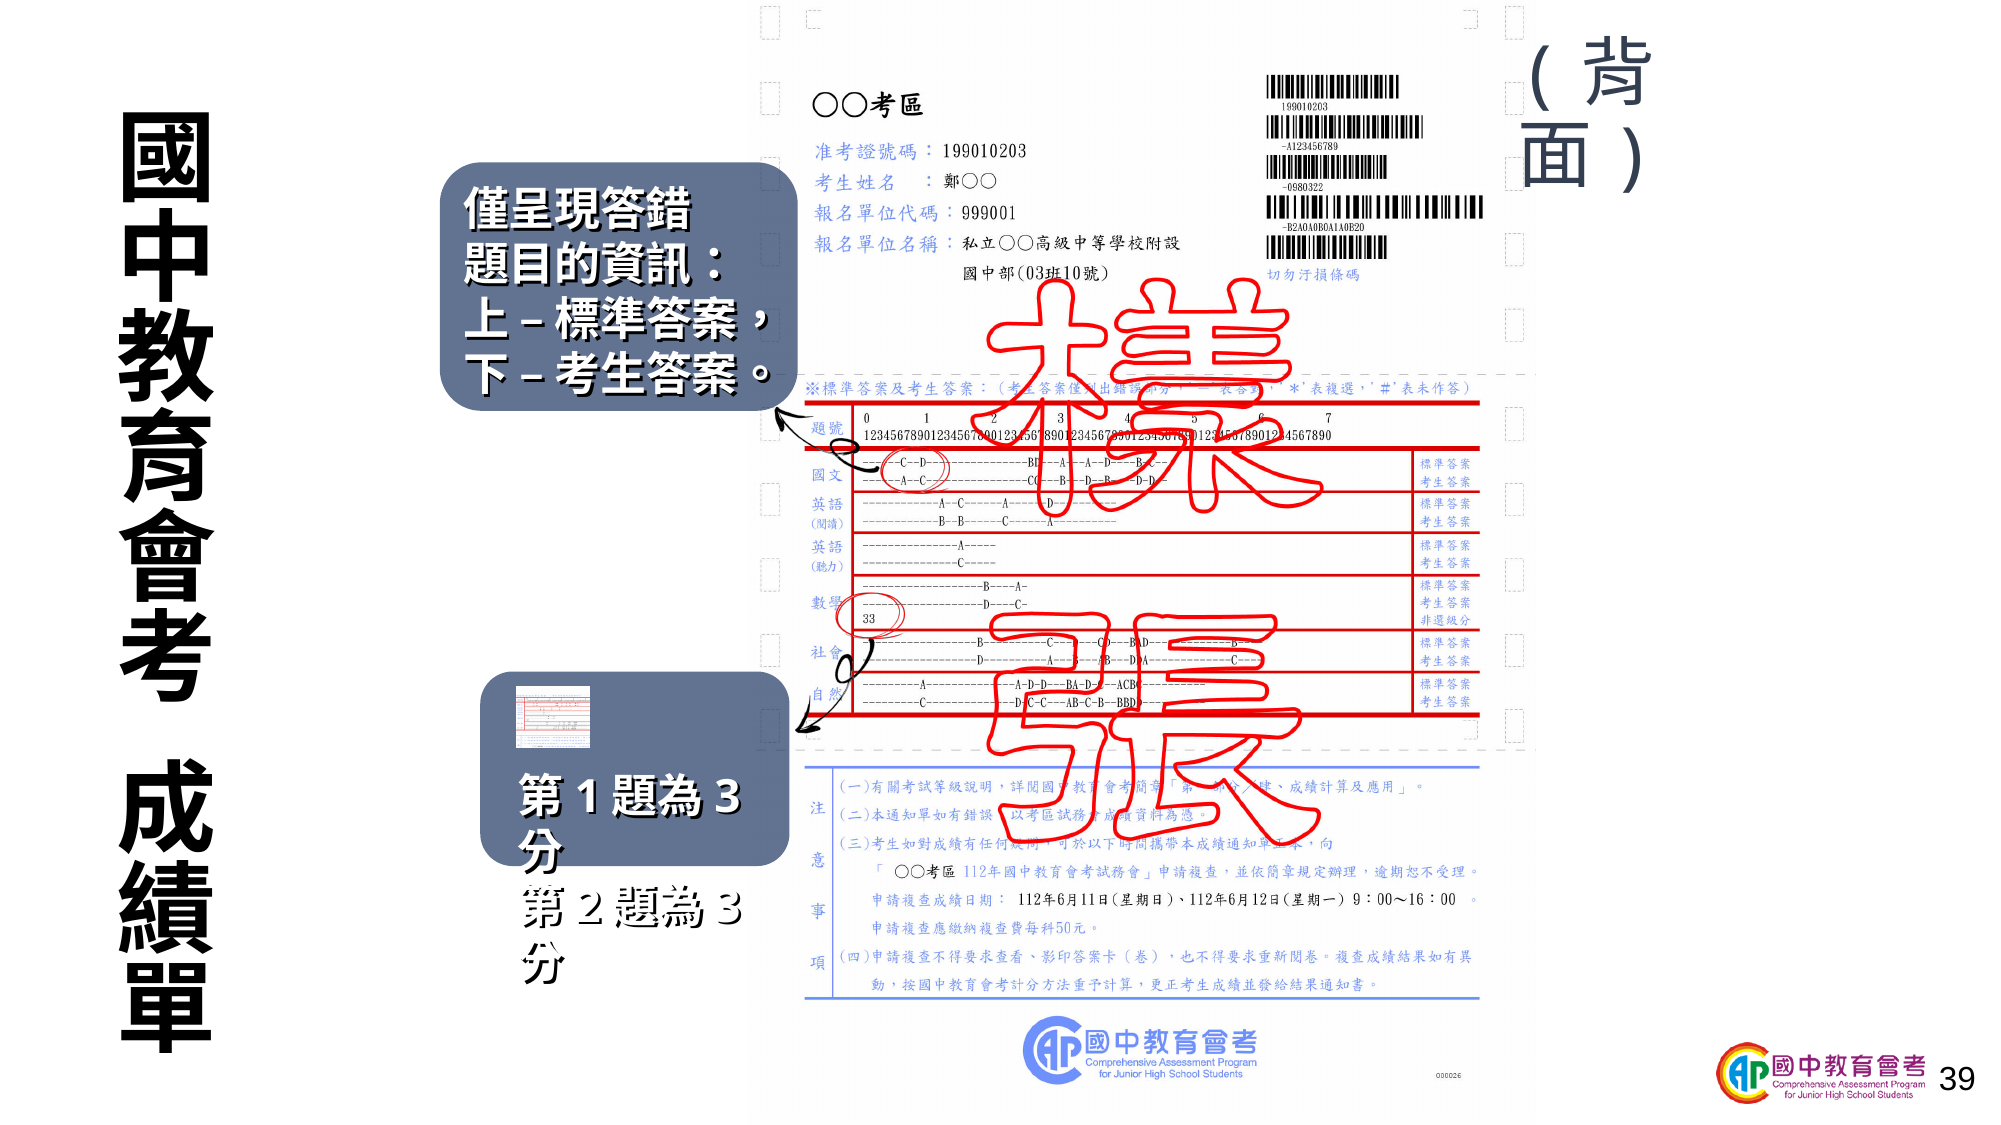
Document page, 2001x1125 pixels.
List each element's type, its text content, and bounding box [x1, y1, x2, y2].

picture [516, 686, 590, 748]
text_box 39 [1923, 1047, 2000, 1108]
picture [1530, 143, 1536, 178]
text_box 國中教育會考 成績單 [64, 90, 246, 1079]
text_box 第1題為3分 第2題為3分 [480, 671, 790, 867]
text_box 僅呈現答錯 題目的資訊： 上 – 標準答案， 下 – 考生答案。 [439, 162, 798, 411]
text_box (背面) [1502, 27, 1768, 131]
picture [748, 0, 1536, 1125]
